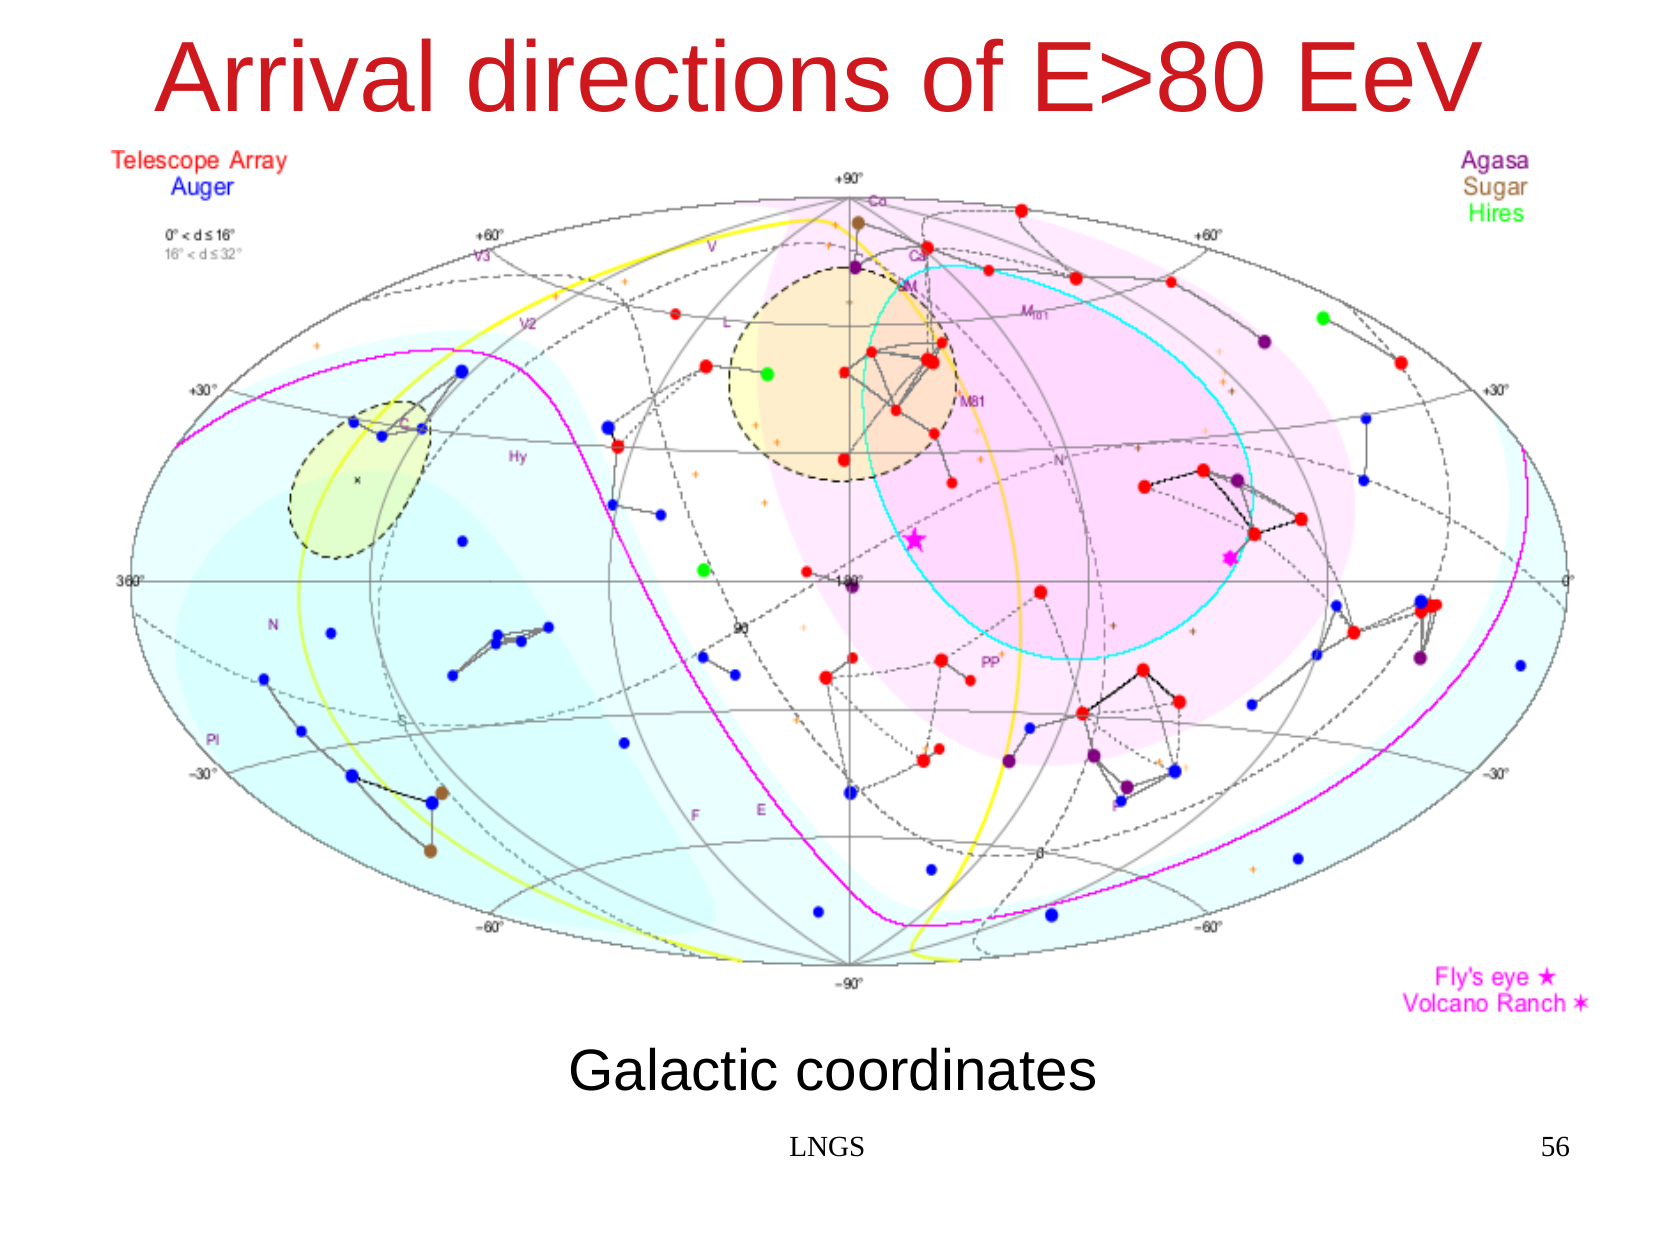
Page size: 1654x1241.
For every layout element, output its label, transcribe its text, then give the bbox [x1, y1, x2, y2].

text_box Galactic coordinates [553, 1030, 1114, 1111]
picture [90, 150, 1612, 1031]
title Arrival directions of E>80 EeV [34, 15, 1606, 139]
